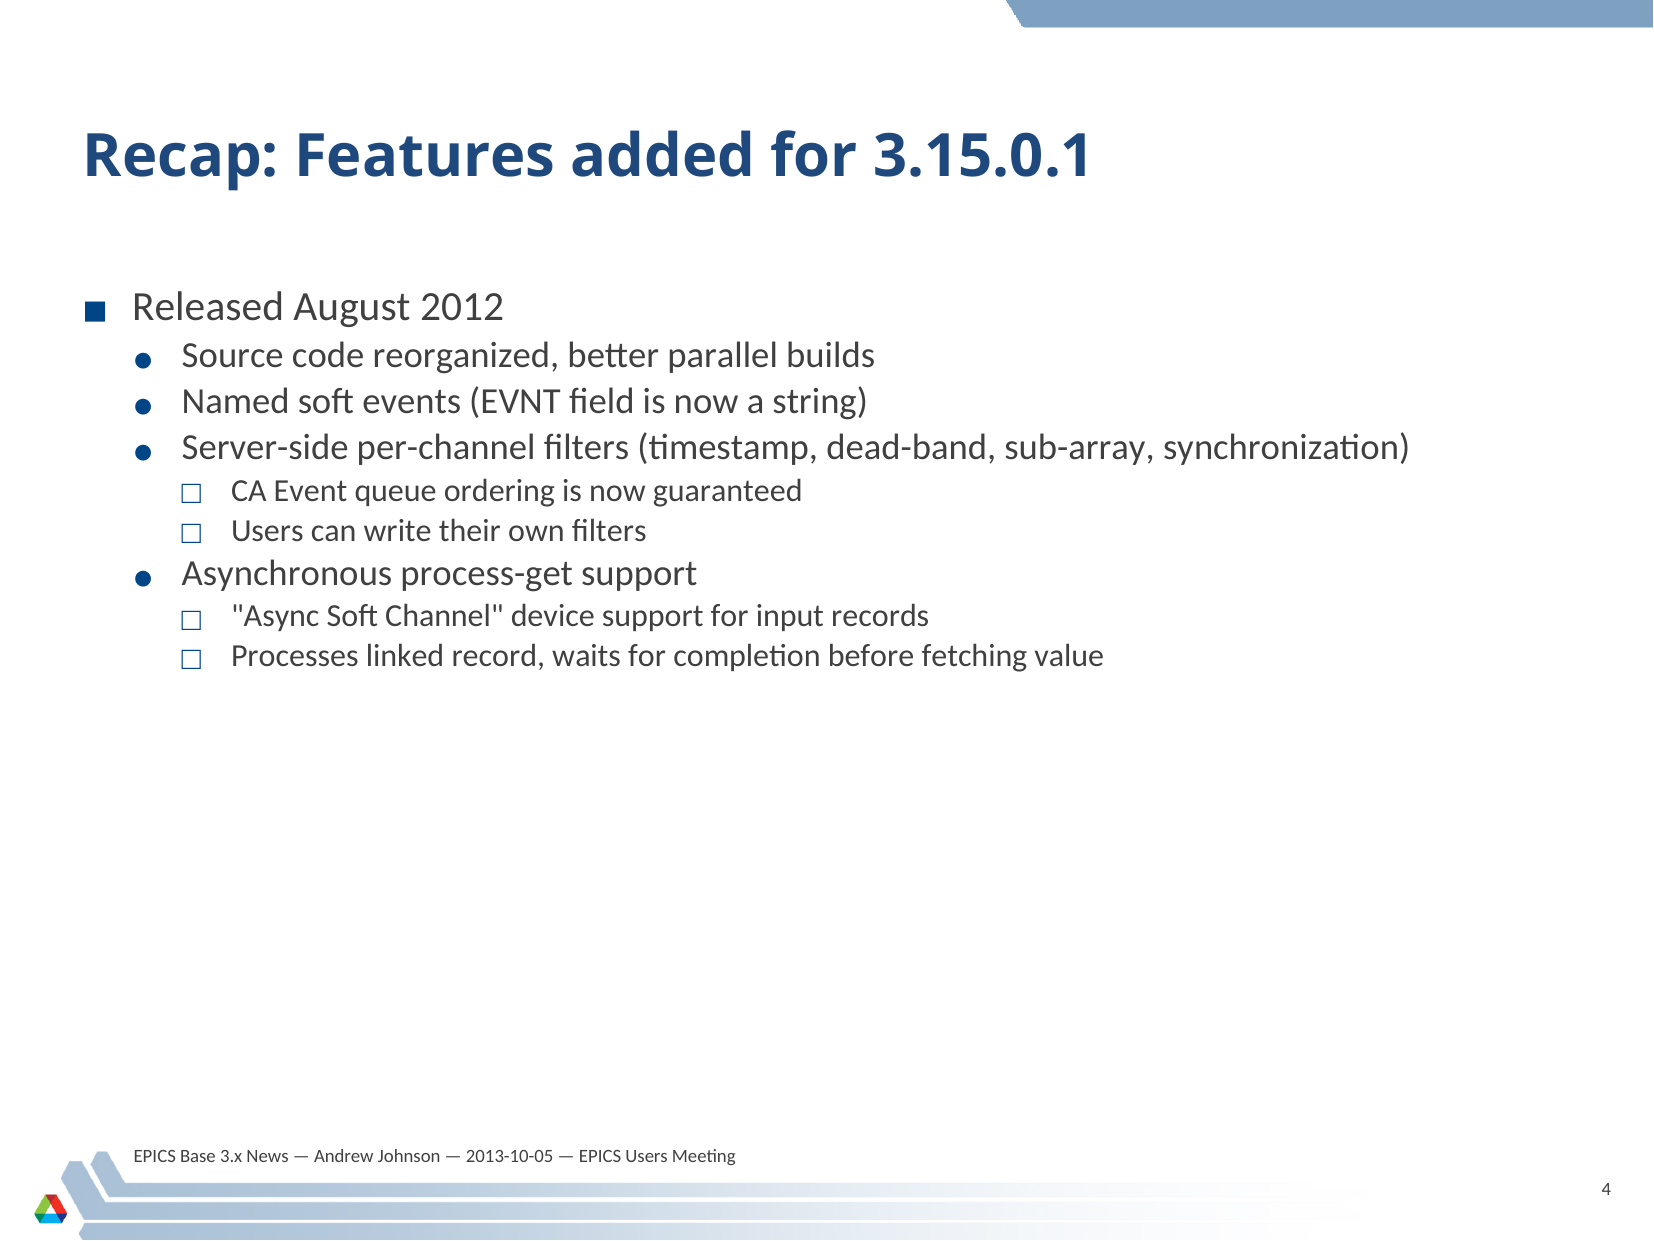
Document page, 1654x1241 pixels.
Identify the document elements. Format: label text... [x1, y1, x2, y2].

picture [0, 0, 1653, 29]
title Recap: Features added for 3.15.0.1 [82, 49, 1571, 257]
list Released August 2012 Source code reorganized, better parallel builds Named soft events (EVNT field is now a string) Server-side per-channel filters (timestamp, dead-band, sub-array, synchronization) CA Event queue ordering is now guaranteed Users can write their own filters Asynchronous process-get support "Async Soft Channel" device support for input records Processes linked record, waits for completion before fetching value [82, 289, 1571, 1109]
picture [0, 1143, 1653, 1240]
